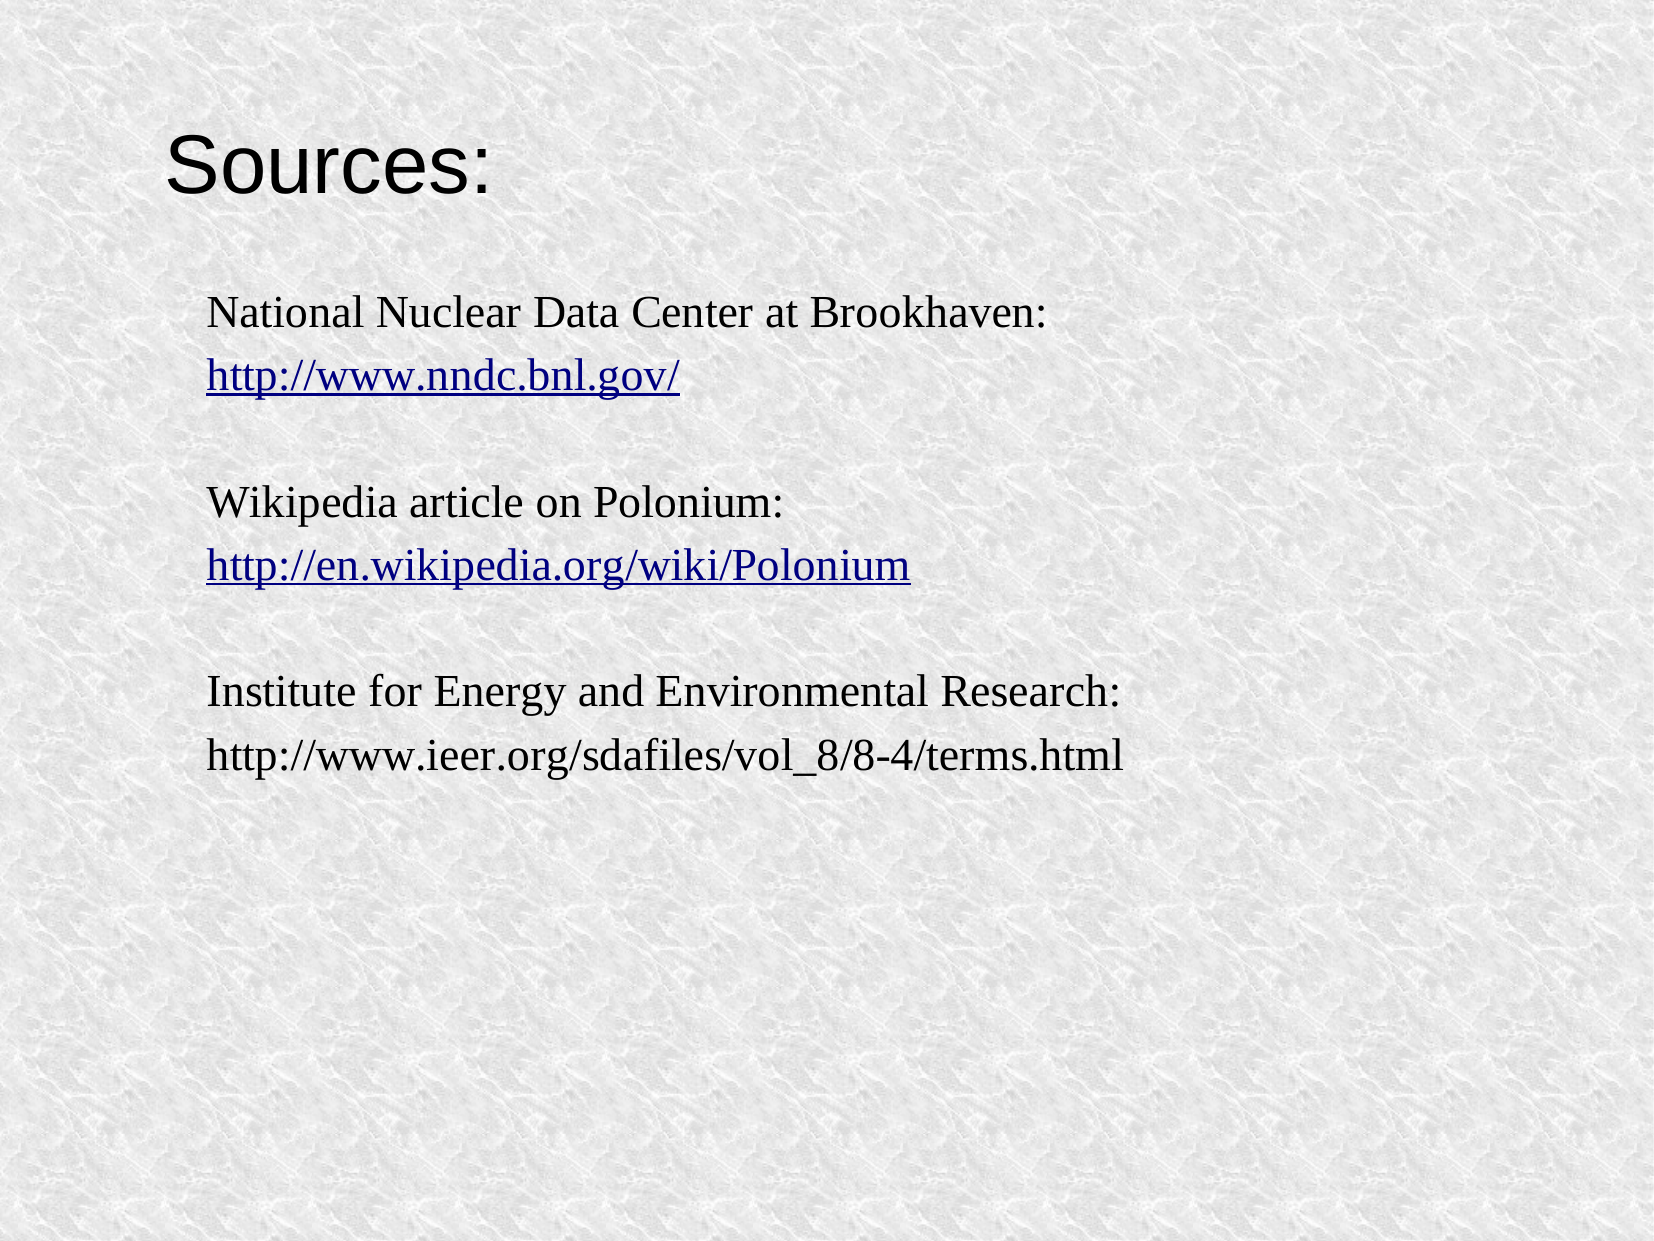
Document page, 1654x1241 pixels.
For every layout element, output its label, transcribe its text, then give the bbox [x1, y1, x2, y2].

chart [205, 277, 1455, 1020]
picture [0, 0, 1654, 1241]
text_box Sources: [150, 110, 509, 249]
